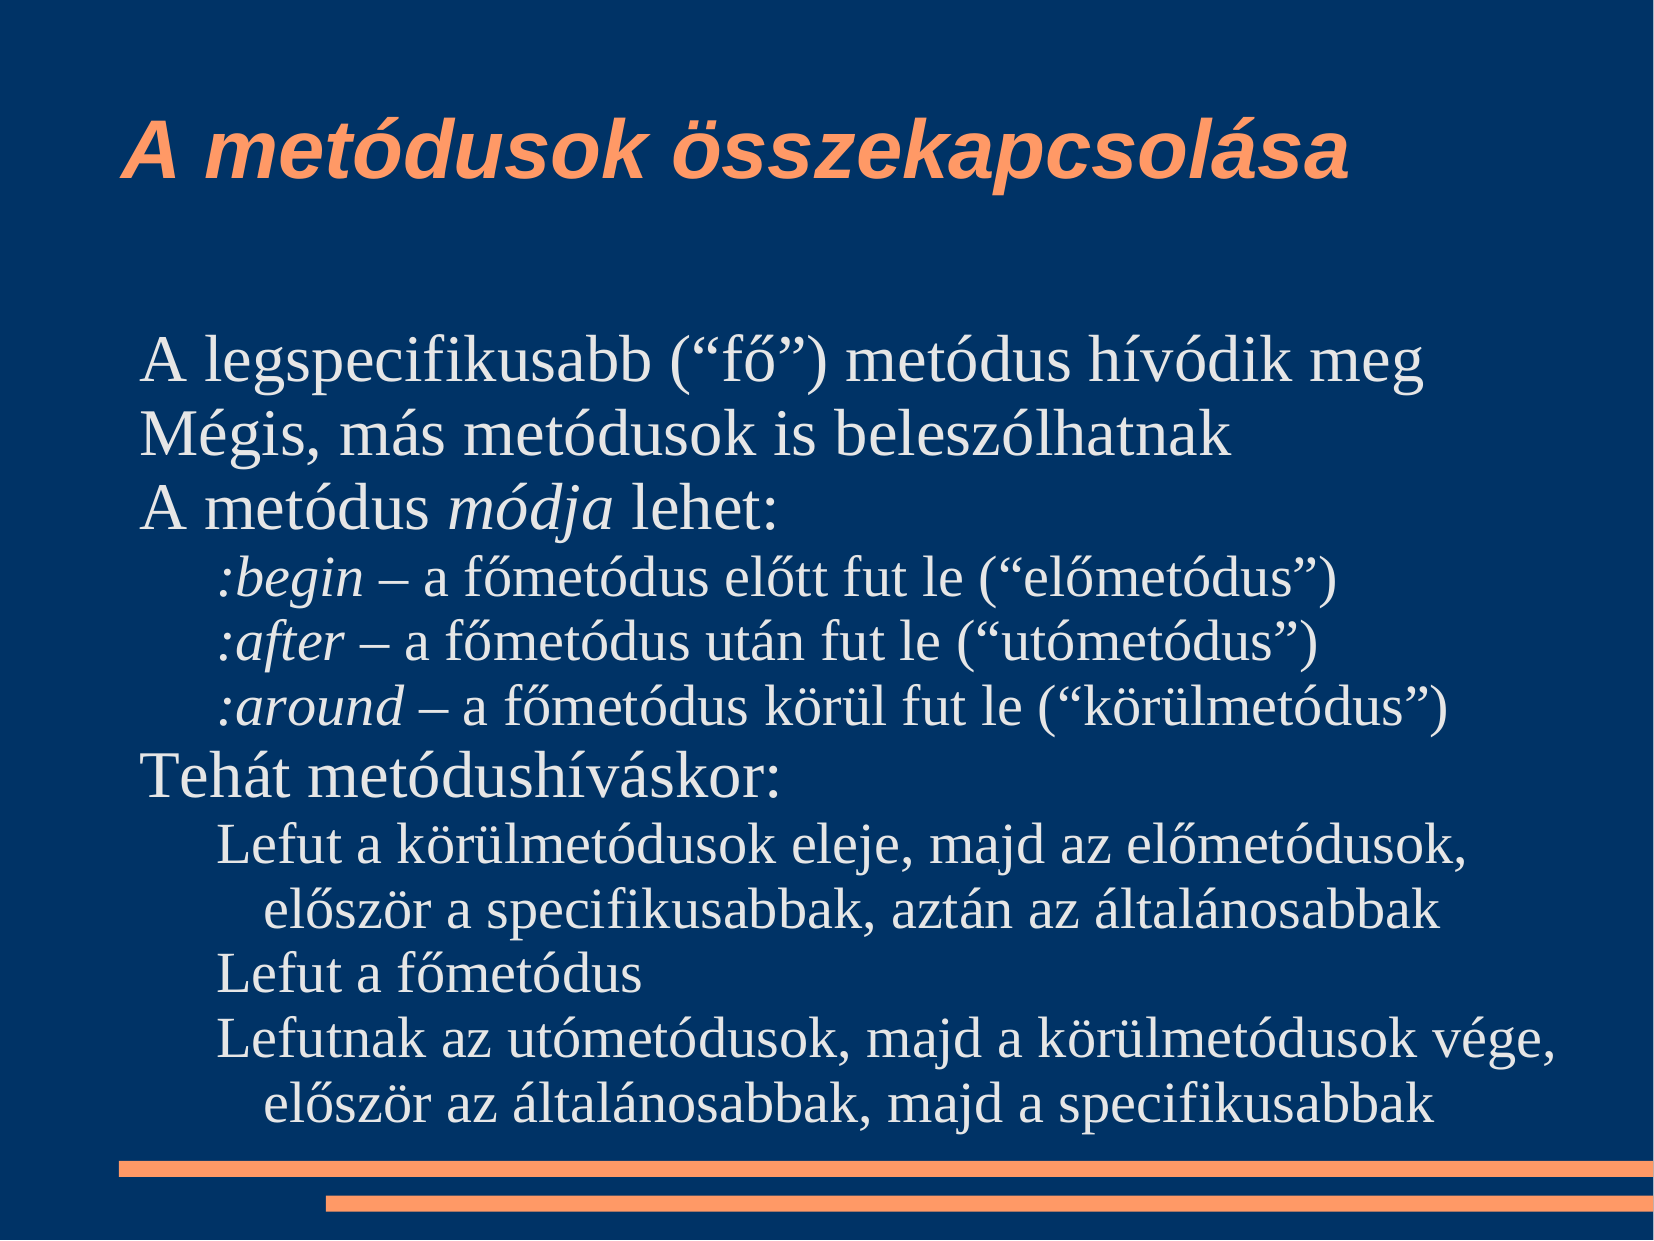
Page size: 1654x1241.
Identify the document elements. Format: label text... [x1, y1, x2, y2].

title A metódusok összekapcsolása [121, 53, 1534, 247]
list A legspecifikusabb (“fő”) metódus hívódik meg Mégis, más metódusok is beleszólhatnak A metódus módja lehet: :begin – a főmetódus előtt fut le (“előmetódus”) :after – a főmetódus után fut le (“utómetódus”) :around – a főmetódus körül fut le (“körülmetódus”) Tehát metódushíváskor: Lefut a körülmetódusok eleje, majd az előmetódusok, először a specifikusabbak, aztán az általánosabbak Lefut a főmetódus Lefutnak az utómetódusok, majd a körülmetódusok vége, először az általánosabbak, majd a specifikusabbak [121, 322, 1576, 1135]
